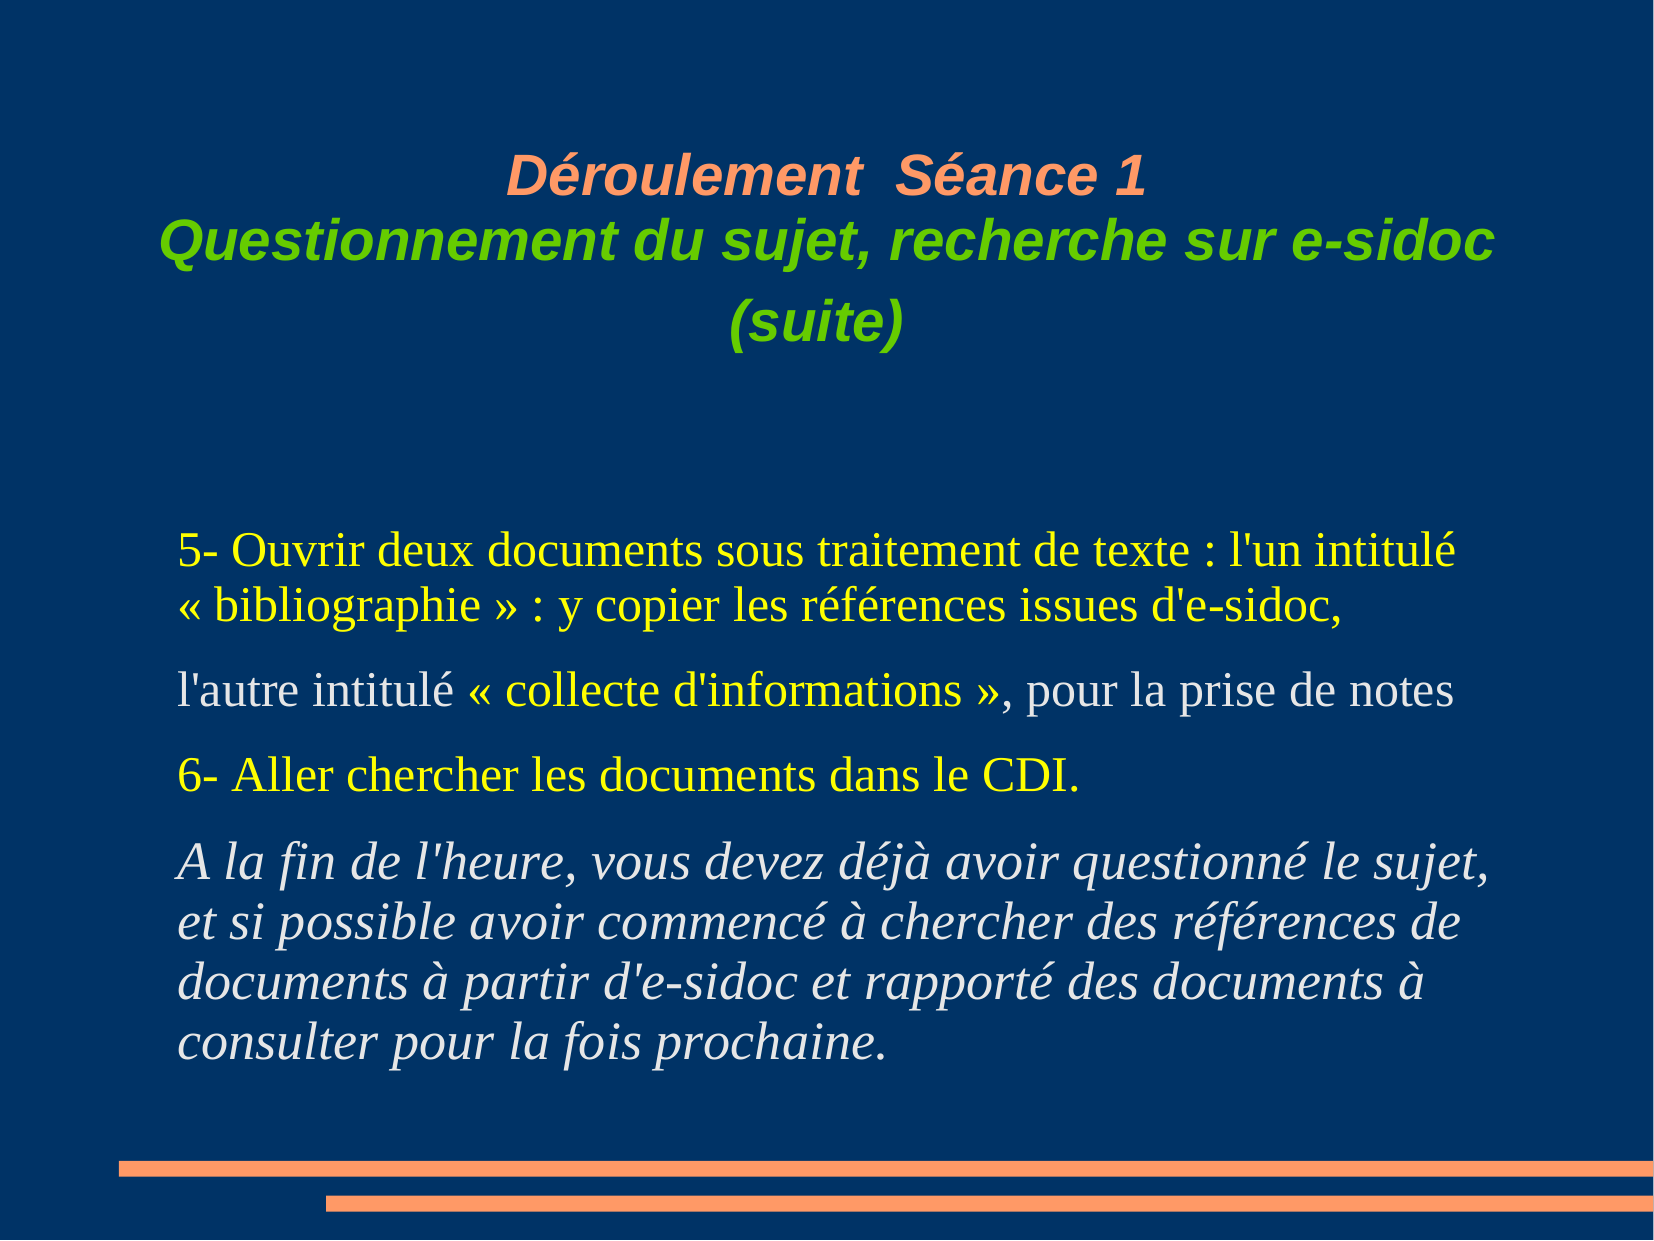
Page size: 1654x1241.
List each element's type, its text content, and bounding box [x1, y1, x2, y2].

list 5- Ouvrir deux documents sous traitement de texte : l'un intitulé « bibliographie » : y copier les références issues d'e-sidoc, l'autre intitulé « collecte d'informations », pour la prise de notes 6- Aller chercher les documents dans le CDI. A la fin de l'heure, vous devez déjà avoir questionné le sujet, et si possible avoir commencé à chercher des références de documents à partir d'e-sidoc et rapporté des documents à consulter pour la fois prochaine. [106, 437, 1512, 1078]
title Déroulement Séance 1 Questionnement du sujet, recherche sur e-sidoc (suite) [121, 141, 1534, 359]
